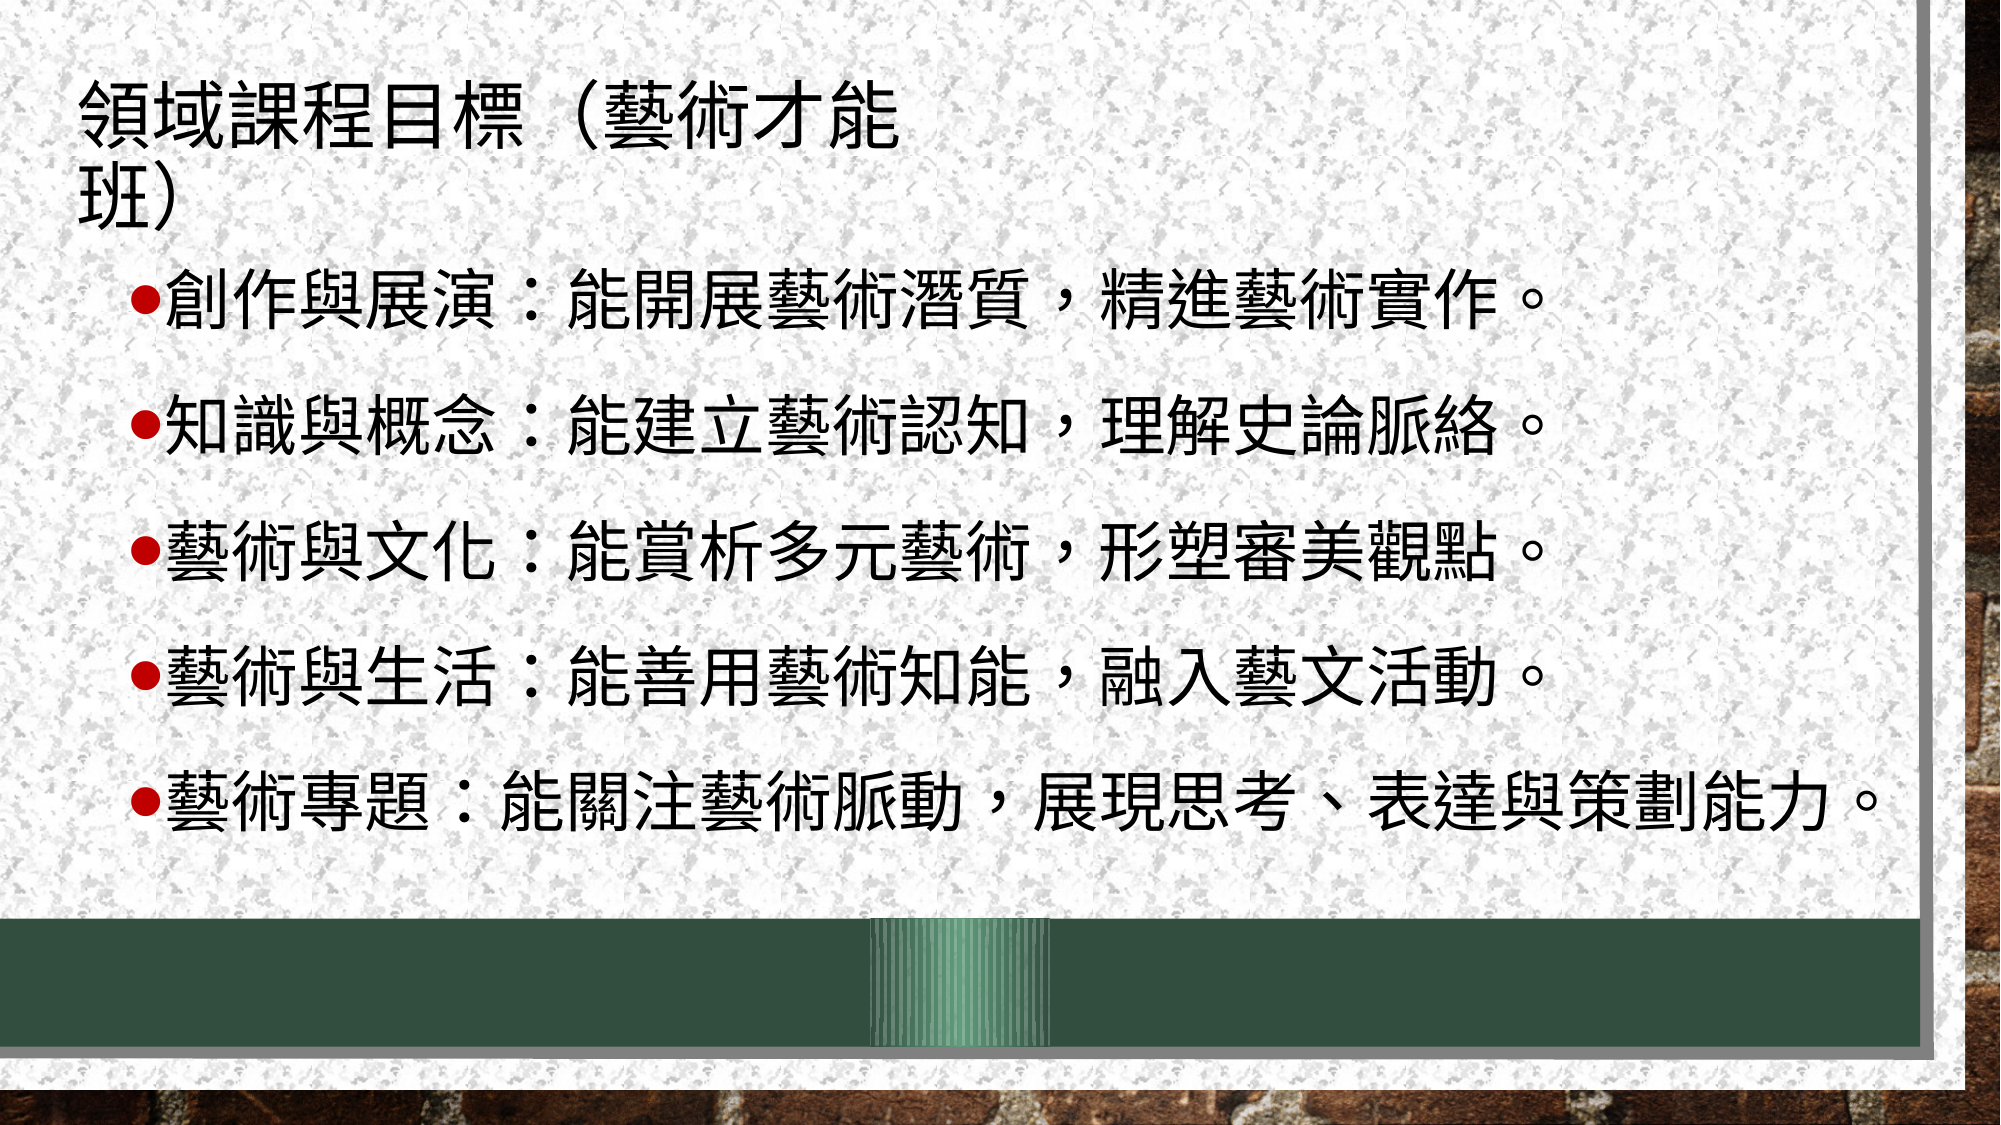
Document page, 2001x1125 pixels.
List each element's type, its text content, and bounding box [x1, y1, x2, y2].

picture [0, 0, 1919, 918]
list 創作與展演：能開展藝術潛質，精進藝術實作。 知識與概念：能建立藝術認知，理解史論脈絡。 藝術與文化：能賞析多元藝術，形塑審美觀點。 藝術與生活：能善用藝術知能，融入藝文活動。 藝術專題：能關注藝術脈動，展現思考、表達與策劃能力。 [112, 235, 1854, 882]
text_box 領域課程目標（藝術才能班） [61, 71, 1029, 208]
picture [0, 0, 2000, 1125]
